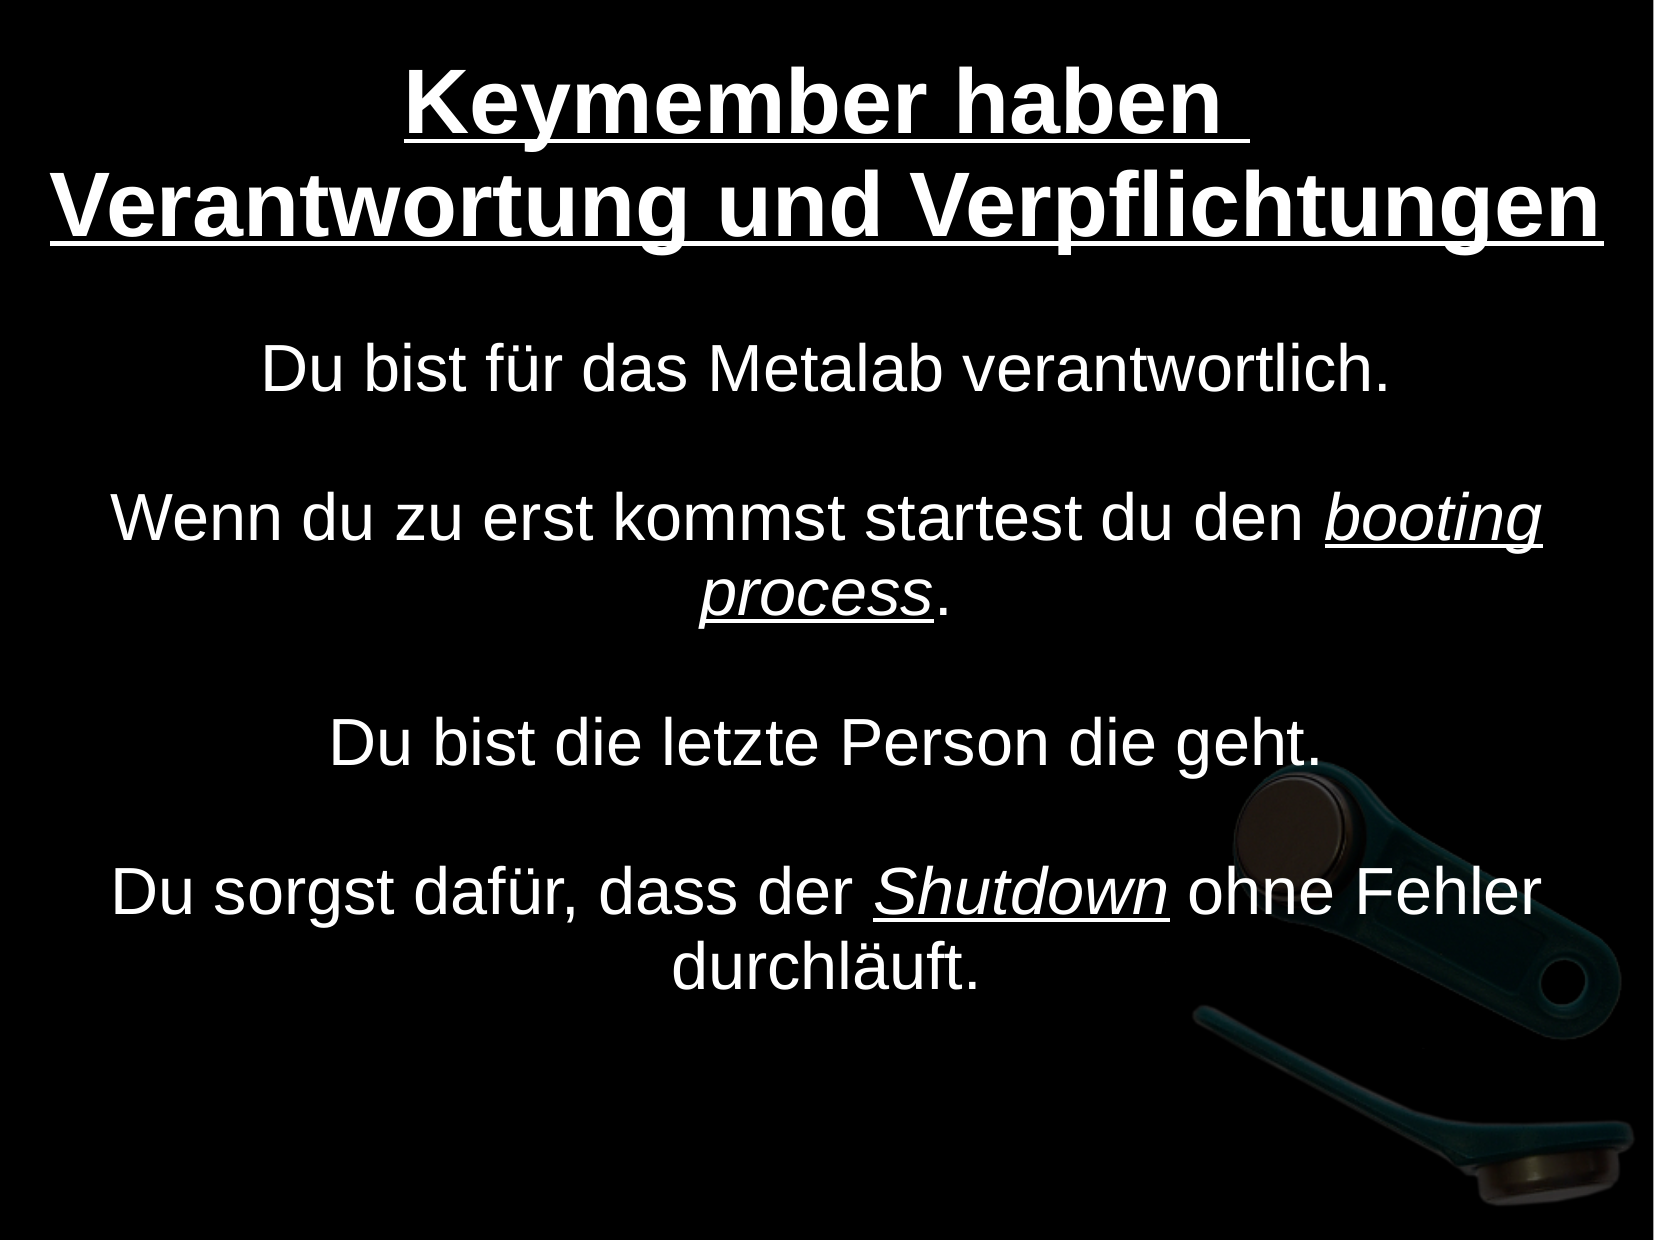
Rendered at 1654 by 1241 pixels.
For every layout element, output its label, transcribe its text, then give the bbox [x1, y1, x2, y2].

title Keymember haben Verantwortung und Verpflichtungen [23, 0, 1630, 307]
picture [1150, 732, 1654, 1236]
subtitle Du bist für das Metalab verantwortlich. Wenn du zu erst kommst startest du den booting process. Du bist die letzte Person die geht. Du sorgst dafür, dass der Shutdown ohne Fehler durchläuft. [82, 330, 1571, 1154]
